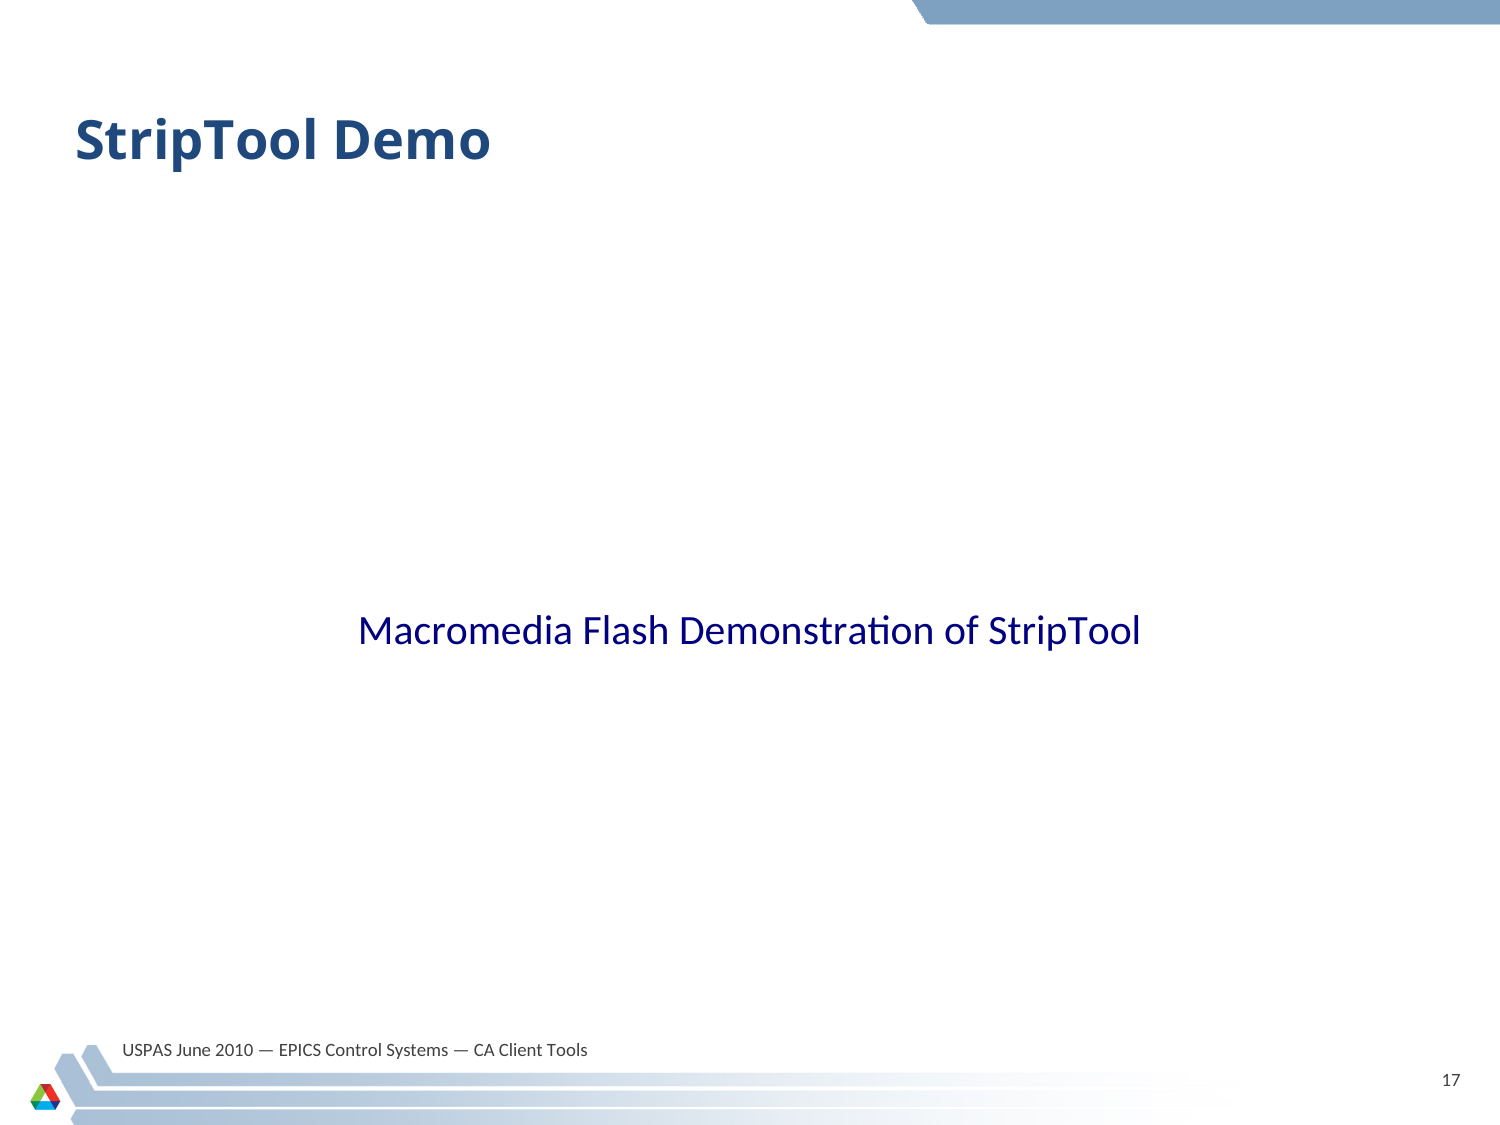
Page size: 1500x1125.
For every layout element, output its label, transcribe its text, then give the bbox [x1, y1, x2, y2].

subtitle Macromedia Flash Demonstration of StripTool [75, 262, 1426, 1006]
picture [0, 1037, 1500, 1125]
title StripTool Demo [75, 45, 1426, 233]
picture [0, 0, 1500, 26]
